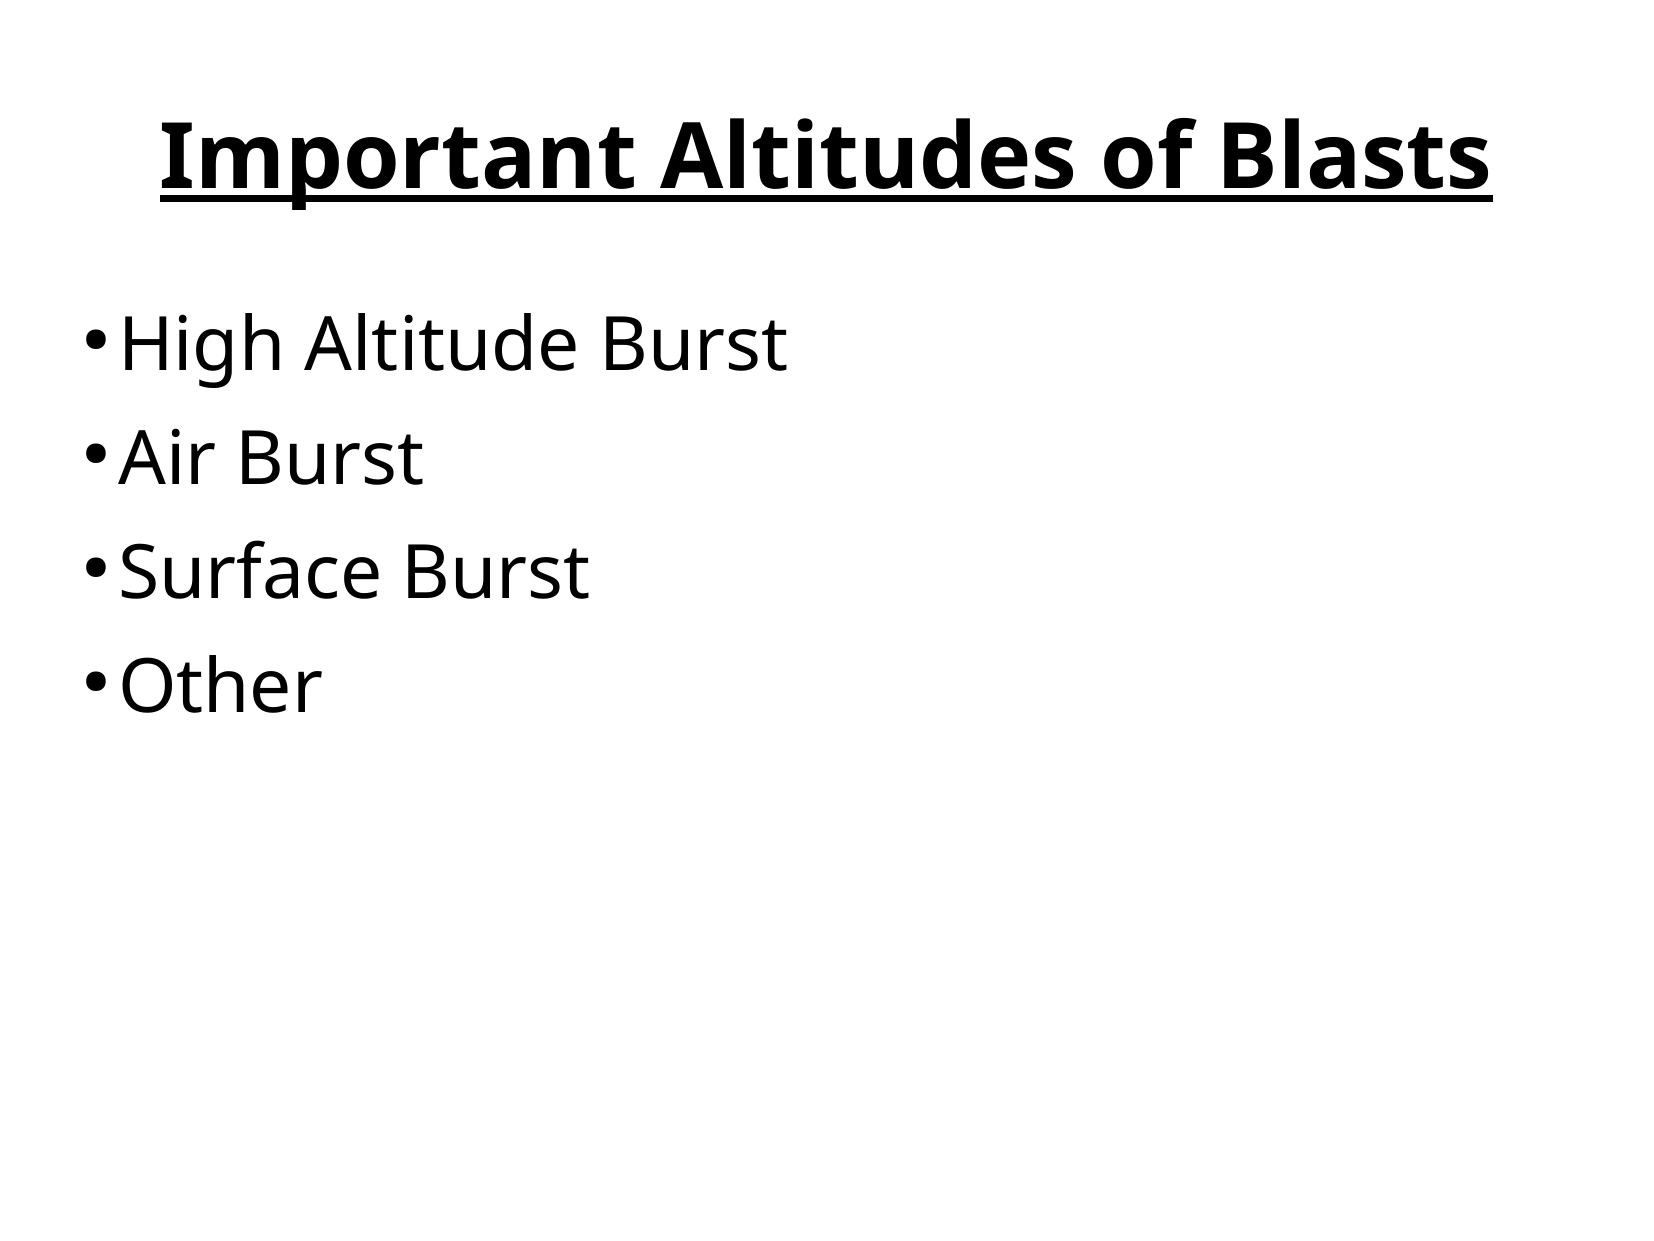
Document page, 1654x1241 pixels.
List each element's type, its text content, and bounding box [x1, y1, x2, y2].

title Important Altitudes of Blasts [82, 49, 1571, 257]
subtitle High Altitude Burst Air Burst Surface Burst Other [82, 290, 1571, 1010]
